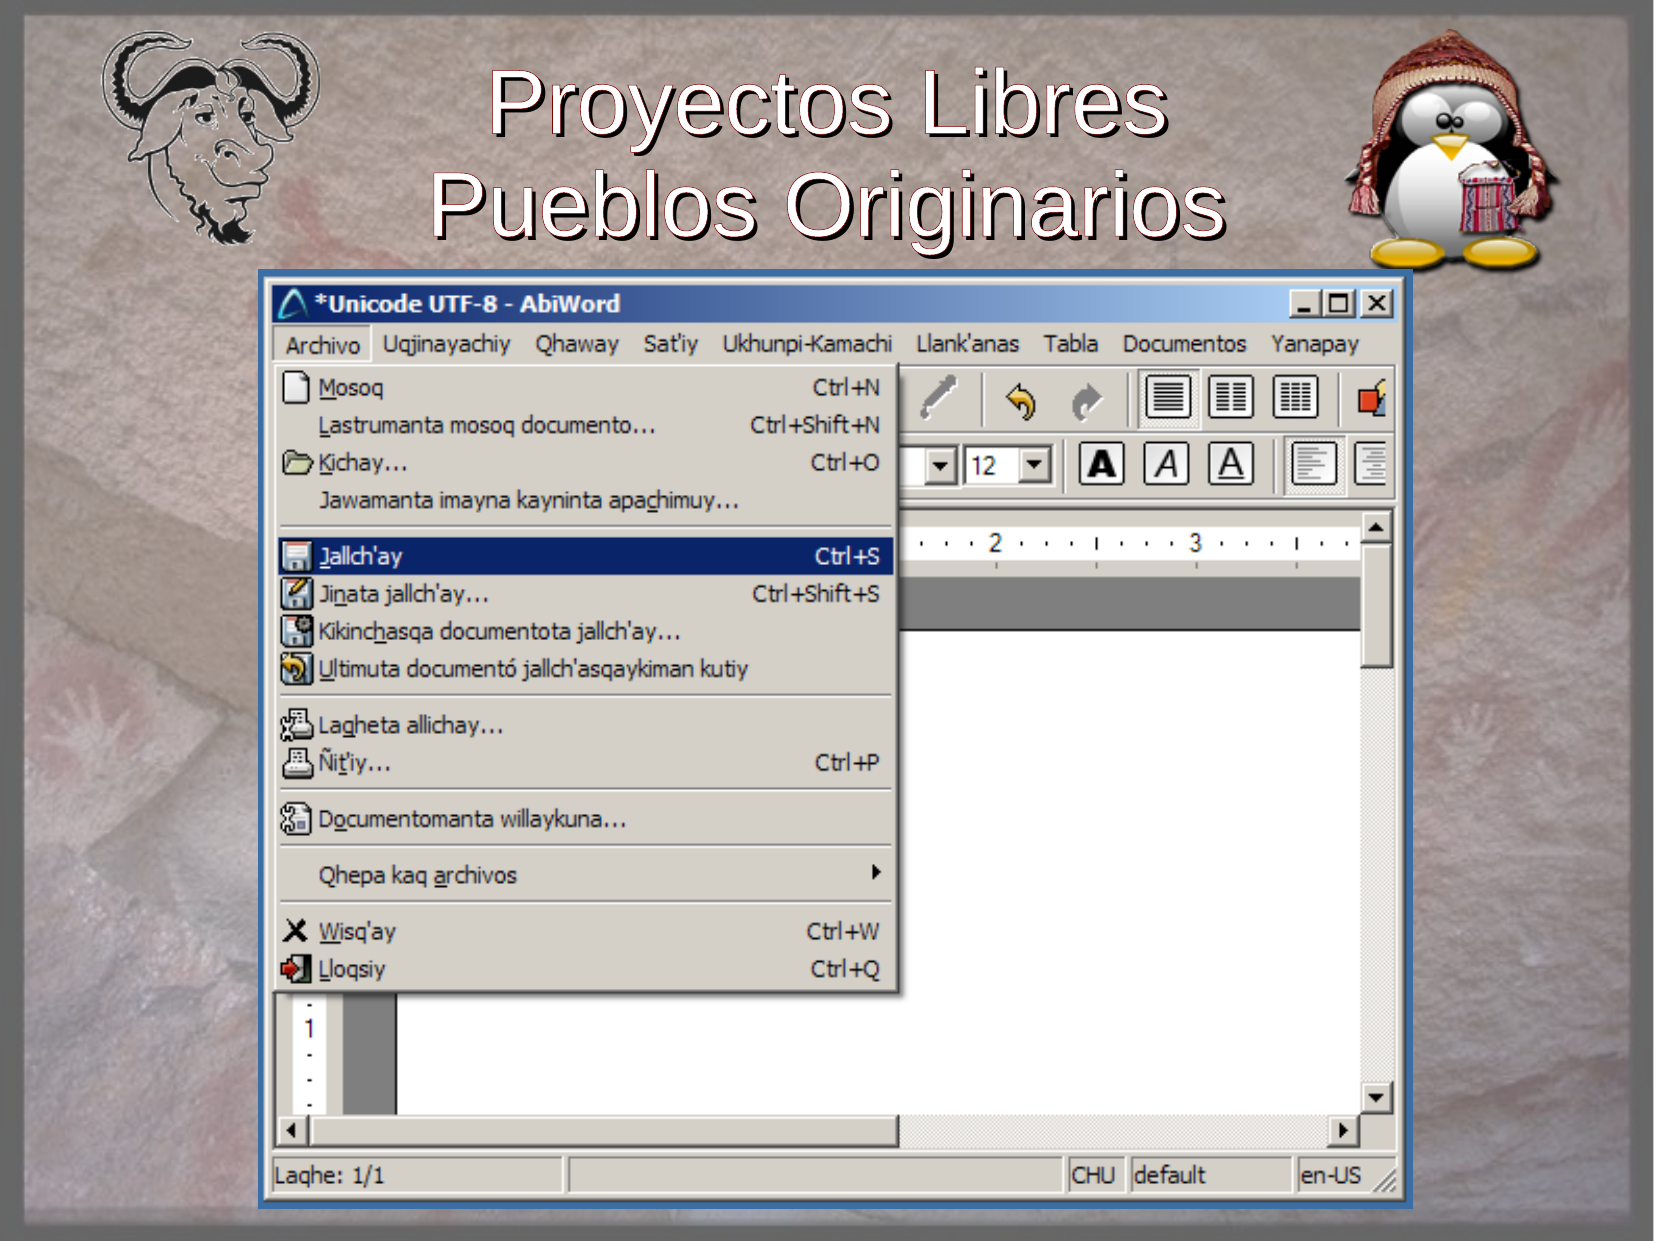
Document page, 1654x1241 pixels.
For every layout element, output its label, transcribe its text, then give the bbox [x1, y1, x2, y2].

picture [0, 0, 1654, 1241]
title Proyectos Libres Pueblos Originarios [1565, 49, 1571, 257]
title Proyectos Libres Pueblos Originarios [82, 49, 1343, 257]
